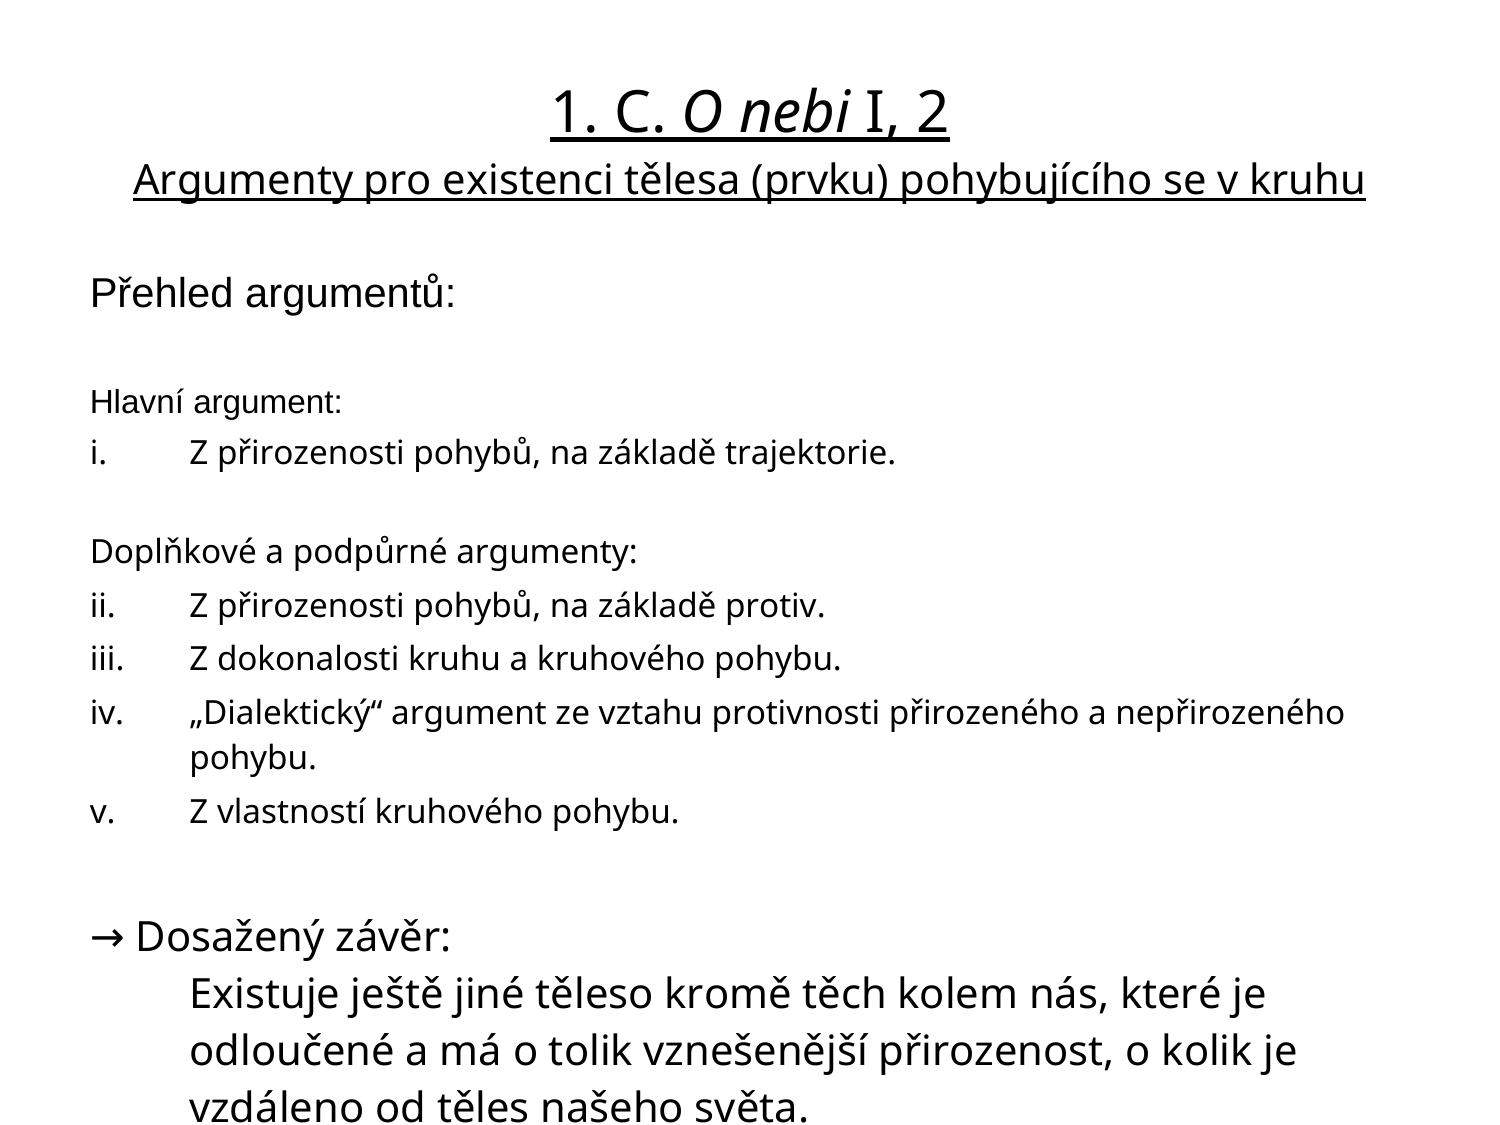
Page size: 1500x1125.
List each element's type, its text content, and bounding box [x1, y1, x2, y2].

list Přehled argumentů: Hlavní argument: Z přirozenosti pohybů, na základě trajektorie. Doplňkové a podpůrné argumenty: Z přirozenosti pohybů, na základě protiv. Z dokonalosti kruhu a kruhového pohybu. „Dialektický“ argument ze vztahu protivnosti přirozeného a nepřirozeného pohybu. Z vlastností kruhového pohybu. → Dosažený závěr: Existuje ještě jiné těleso kromě těch kolem nás, které je odloučené a má o tolik vznešenější přirozenost, o kolik je vzdáleno od těles našeho světa. [75, 262, 1426, 1087]
title 1. C. O nebi I, 2 Argumenty pro existenci tělesa (prvku) pohybujícího se v kruhu [75, 45, 1426, 233]
